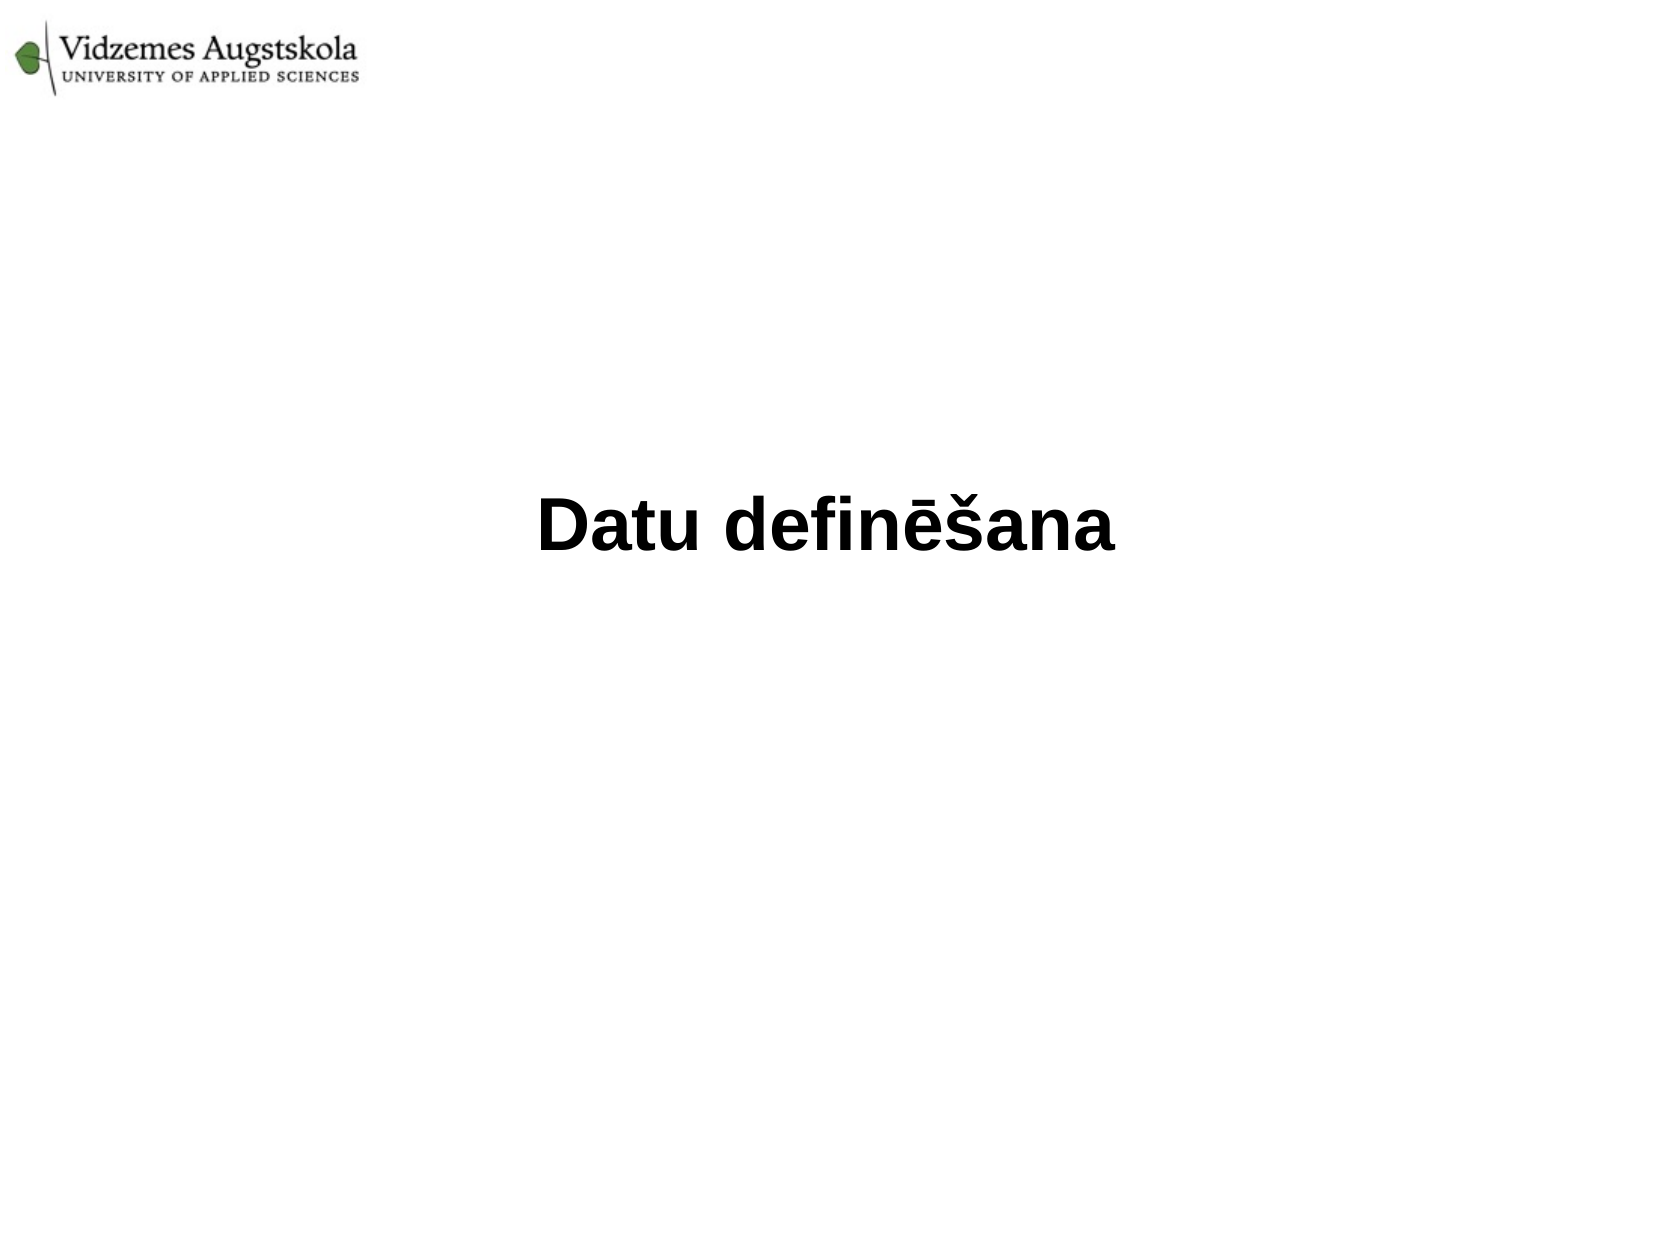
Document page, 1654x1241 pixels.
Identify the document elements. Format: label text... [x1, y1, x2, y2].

title Datu definēšana [116, 477, 1535, 576]
picture [5, 2, 368, 113]
